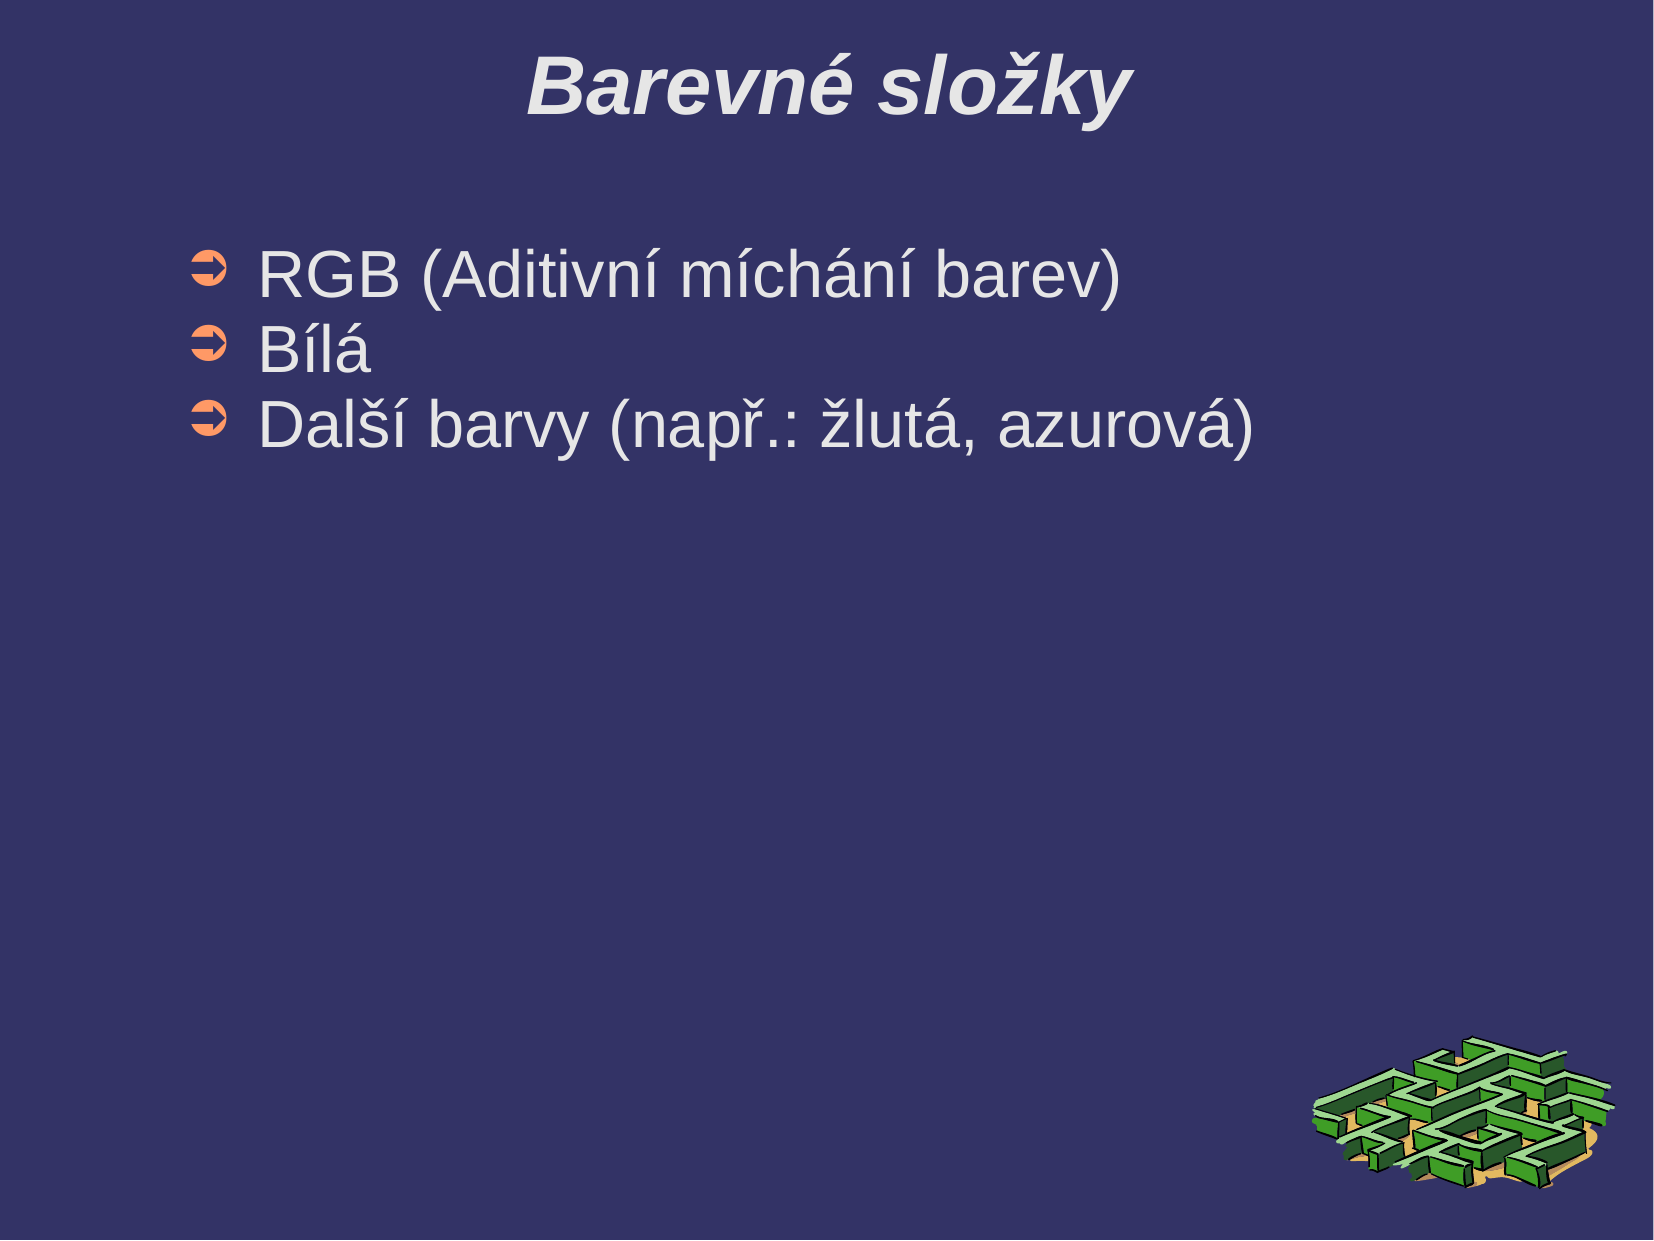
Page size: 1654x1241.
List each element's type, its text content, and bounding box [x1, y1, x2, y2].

list RGB (Aditivní míchání barev) Bílá Další barvy (např.: žlutá, azurová) [174, 237, 1565, 1004]
title Barevné složky [123, 0, 1536, 172]
